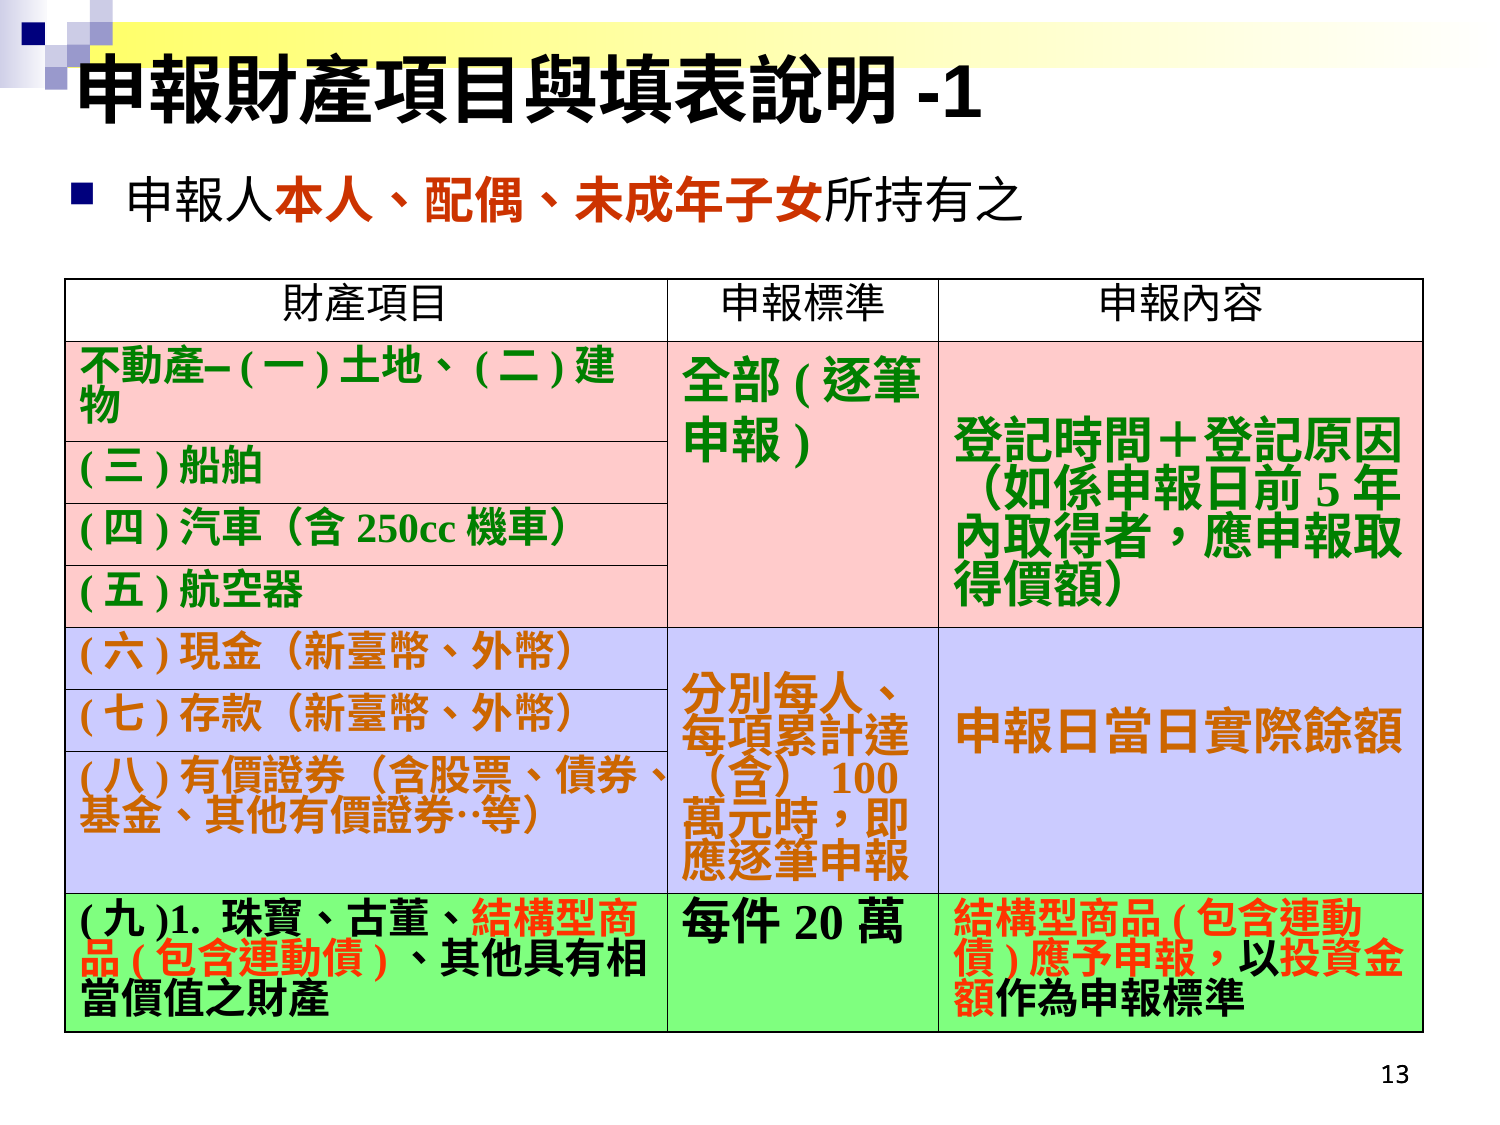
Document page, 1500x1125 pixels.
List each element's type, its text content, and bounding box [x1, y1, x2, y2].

table_cell 分別每人、 每項累計達（含）100萬元時，即應逐筆申報 [668, 628, 938, 893]
text_box <編號> [1074, 1025, 1426, 1101]
table_cell (八)有價證券（含股票、債券、基金、其他有價證券…等） [66, 752, 667, 893]
table_cell (五)航空器 [66, 566, 667, 627]
table_cell 登記時間＋登記原因 （如係申報日前5年內取得者，應申報取得價額） [939, 342, 1422, 627]
list 申報人本人、配偶、未成年子女所持有之 [53, 160, 1353, 244]
table_cell 申報日當日實際餘額 [939, 628, 1422, 893]
table_cell (六)現金（新臺幣、外幣） [66, 628, 667, 689]
table_cell (九)1. 珠寶、古董、結構型商品(包含連動債)、其他具有相當價值之財產 [66, 894, 667, 1031]
title 申報財產項目與填表說明-1 [58, 35, 1409, 122]
table_header 申報標準 [668, 280, 938, 341]
table_cell 不動產—(一)土地、(二)建物 [66, 342, 667, 441]
table_cell 全部(逐筆申報) [668, 342, 938, 627]
table_header 財產項目 [66, 280, 667, 341]
table_header 申報內容 [939, 280, 1422, 341]
table_cell (三)船舶 [66, 442, 667, 503]
table_cell (四)汽車（含250cc機車） [66, 504, 667, 565]
table_cell 每件20萬 [668, 894, 938, 1031]
table_cell (七)存款（新臺幣、外幣） [66, 690, 667, 751]
table_cell 結構型商品(包含連動債)應予申報，以投資金額作為申報標準 [939, 894, 1422, 1031]
